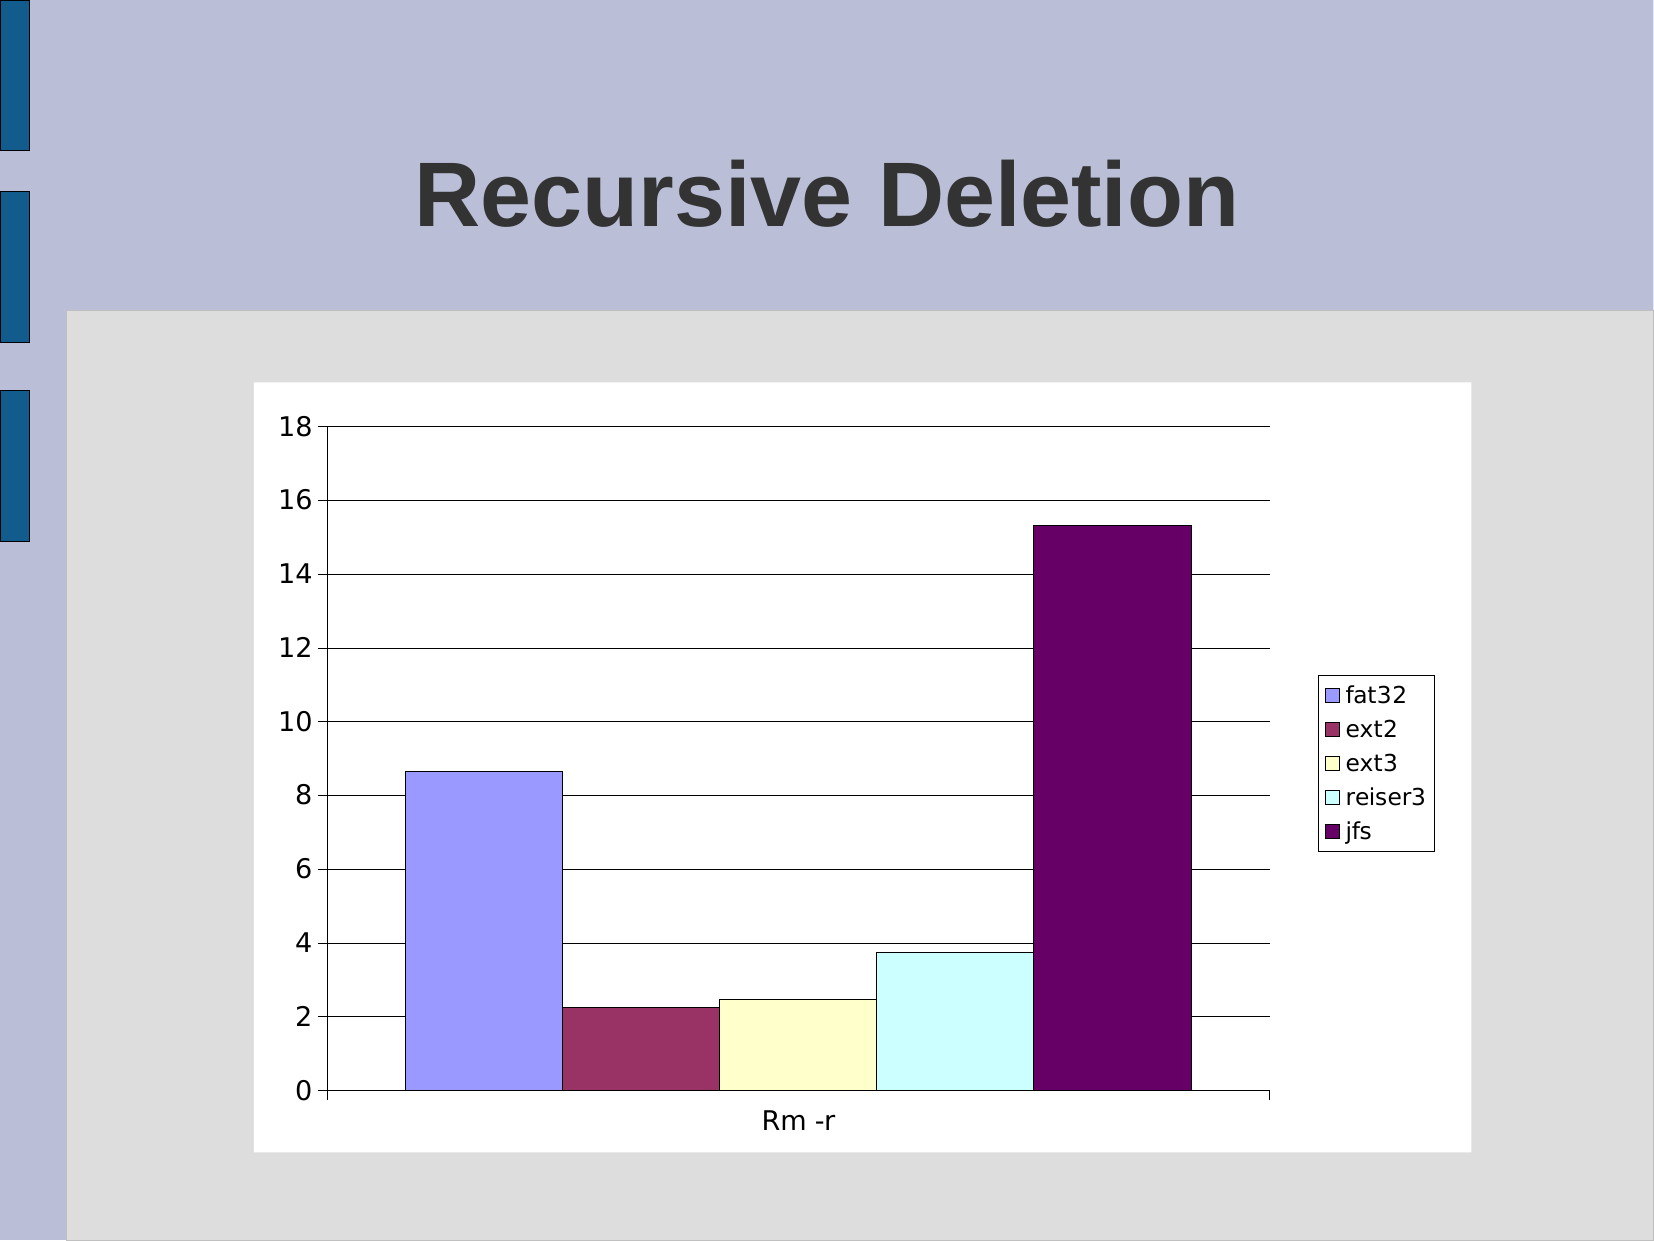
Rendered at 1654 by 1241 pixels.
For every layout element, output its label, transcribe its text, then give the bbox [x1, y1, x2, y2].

title Recursive Deletion [121, 91, 1534, 299]
chart [253, 382, 1472, 1153]
